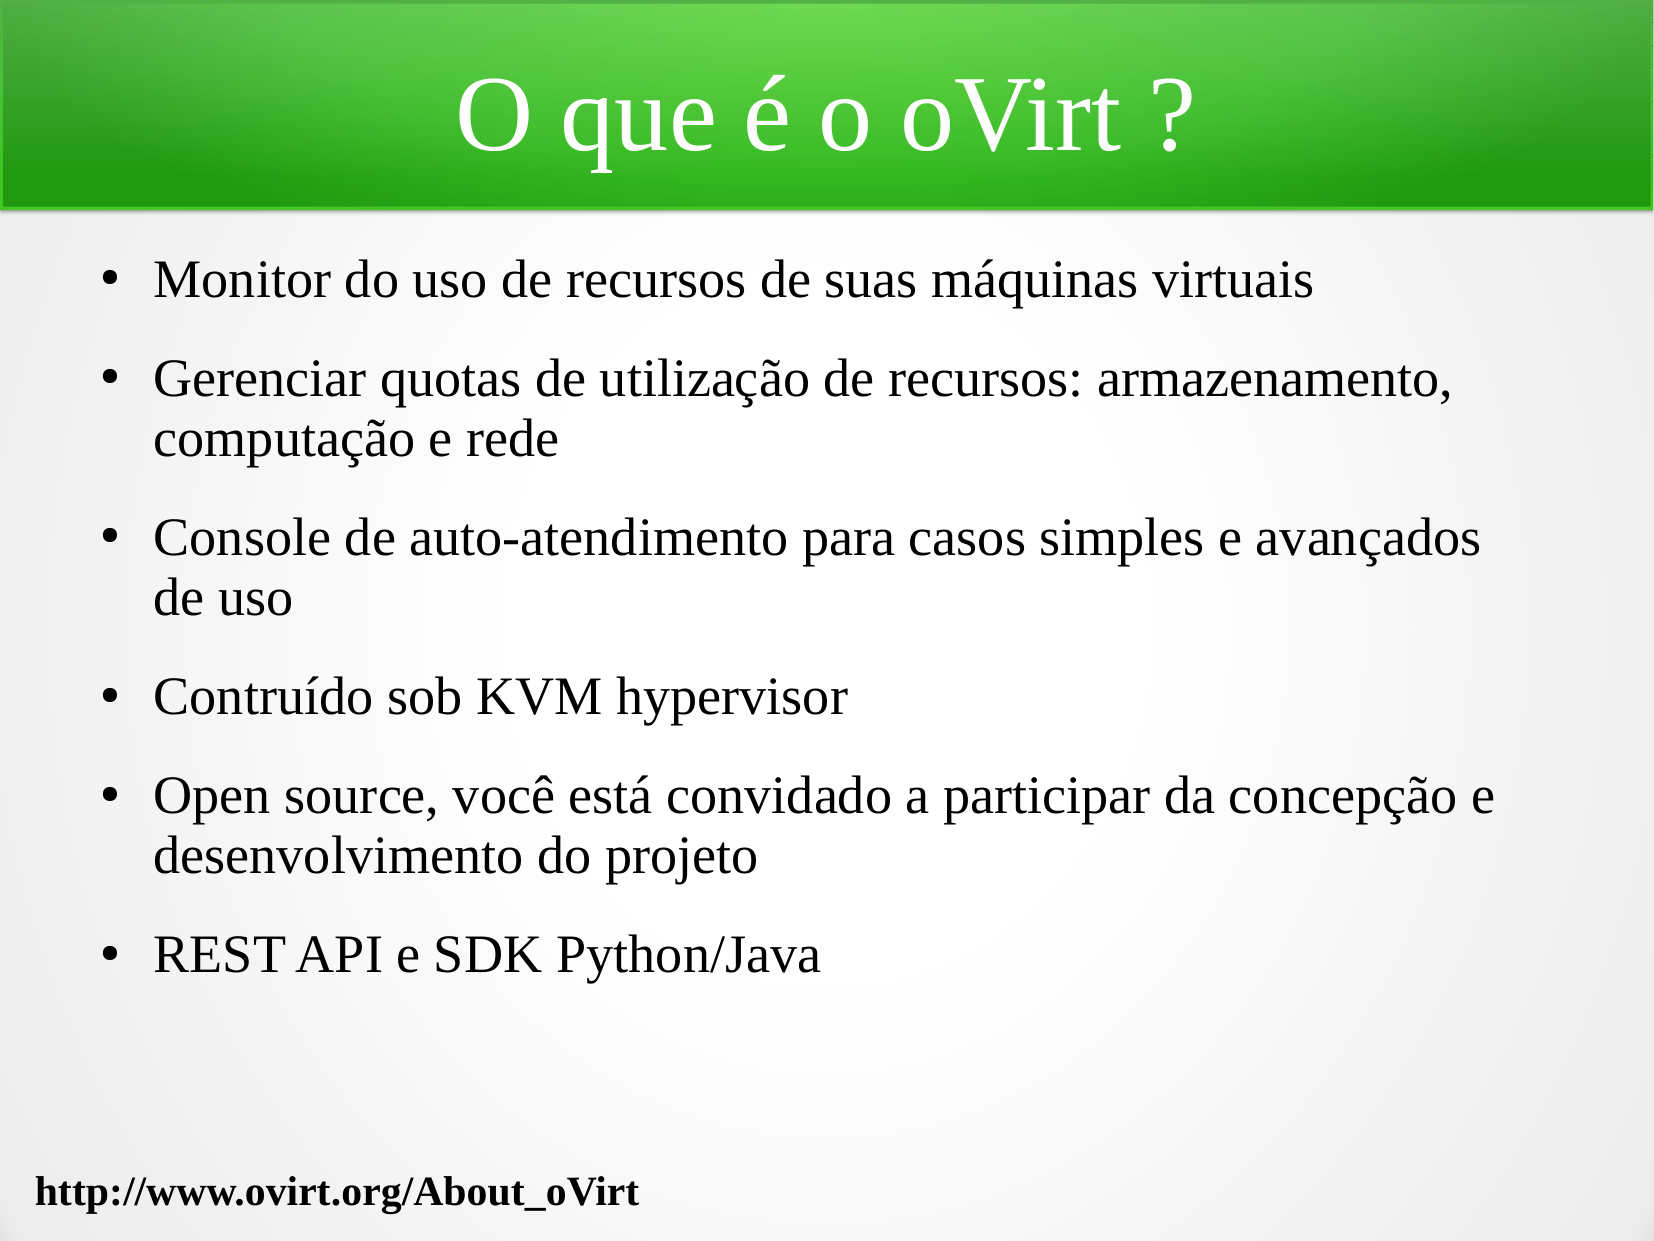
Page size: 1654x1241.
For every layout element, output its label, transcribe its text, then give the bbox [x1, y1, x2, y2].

title O que é o oVirt ? [82, 49, 1571, 179]
text_box http://www.ovirt.org/About_oVirt [20, 1160, 654, 1222]
list Monitor do uso de recursos de suas máquinas virtuais Gerenciar quotas de utilização de recursos: armazenamento, computação e rede Console de auto-atendimento para casos simples e avançados de uso Contruído sob KVM hypervisor Open source, você está convidado a participar da concepção e desenvolvimento do projeto REST API e SDK Python/Java [82, 248, 1538, 1159]
